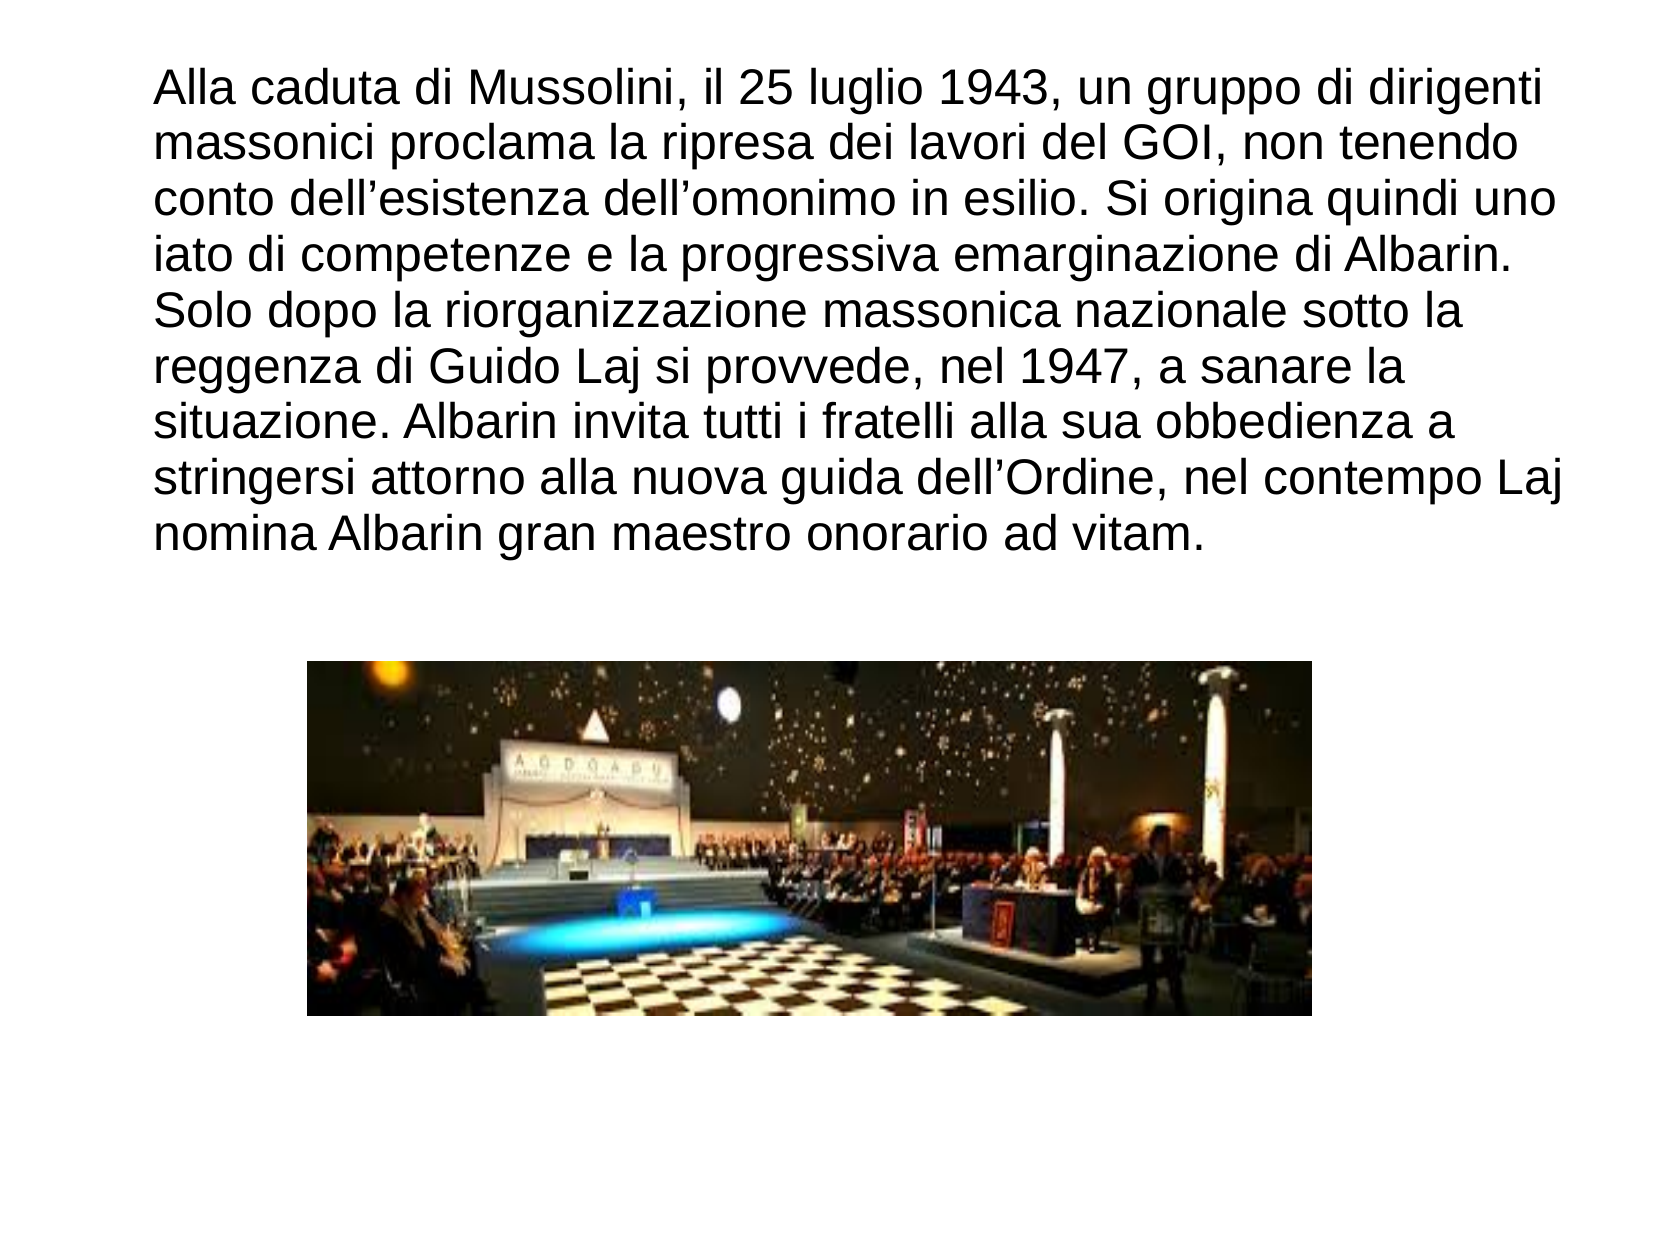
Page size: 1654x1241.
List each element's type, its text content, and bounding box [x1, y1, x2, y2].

list Alla caduta di Mussolini, il 25 luglio 1943, un gruppo di dirigenti massonici proclama la ripresa dei lavori del GOI, non tenendo conto dell’esistenza dell’omonimo in esilio. Si origina quindi uno iato di competenze e la progressiva emarginazione di Albarin. Solo dopo la riorganizzazione massonica nazionale sotto la reggenza di Guido Laj si provvede, nel 1947, a sanare la situazione. Albarin invita tutti i fratelli alla sua obbedienza a stringersi attorno alla nuova guida dell’Ordine, nel contempo Laj nomina Albarin gran maestro onorario ad vitam. [82, 59, 1571, 1205]
picture [307, 661, 1312, 1016]
